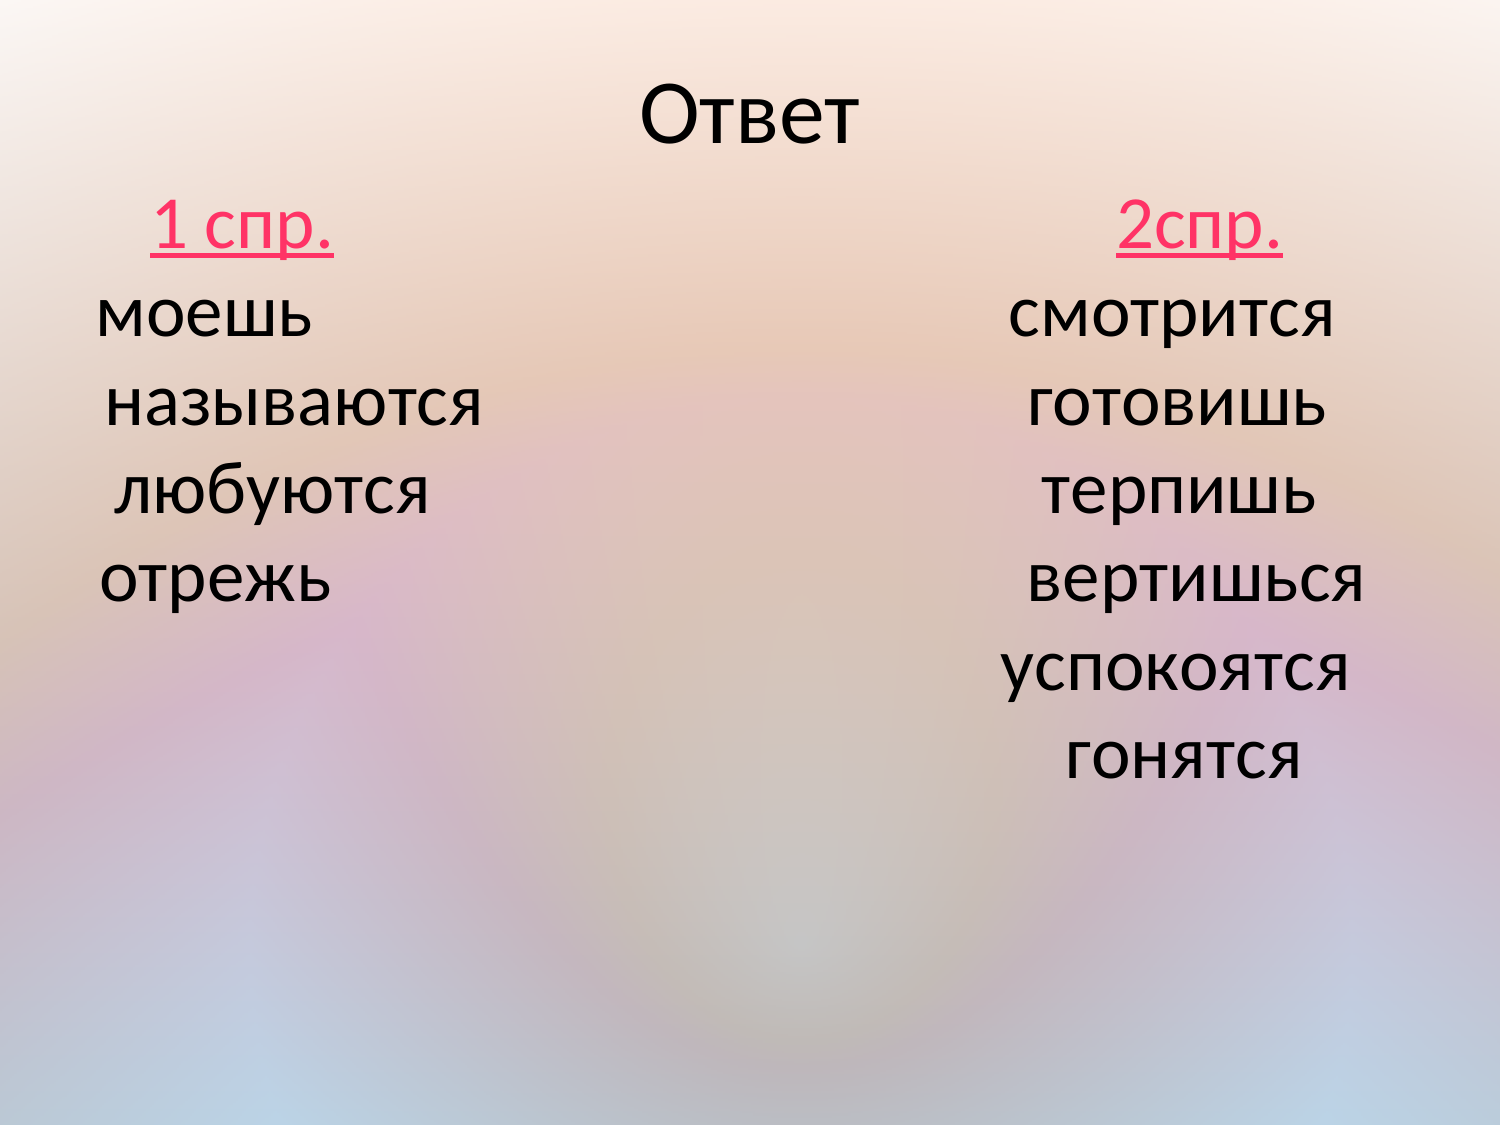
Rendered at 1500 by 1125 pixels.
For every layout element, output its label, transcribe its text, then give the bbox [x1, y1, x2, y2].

picture [0, 0, 1500, 1125]
list 1 спр. 2спр. моешь смотрится называются готовишь любуются терпишь отрежь вертишься успокоятся гонятся [39, 184, 1394, 1028]
title Ответ [75, 45, 1425, 197]
